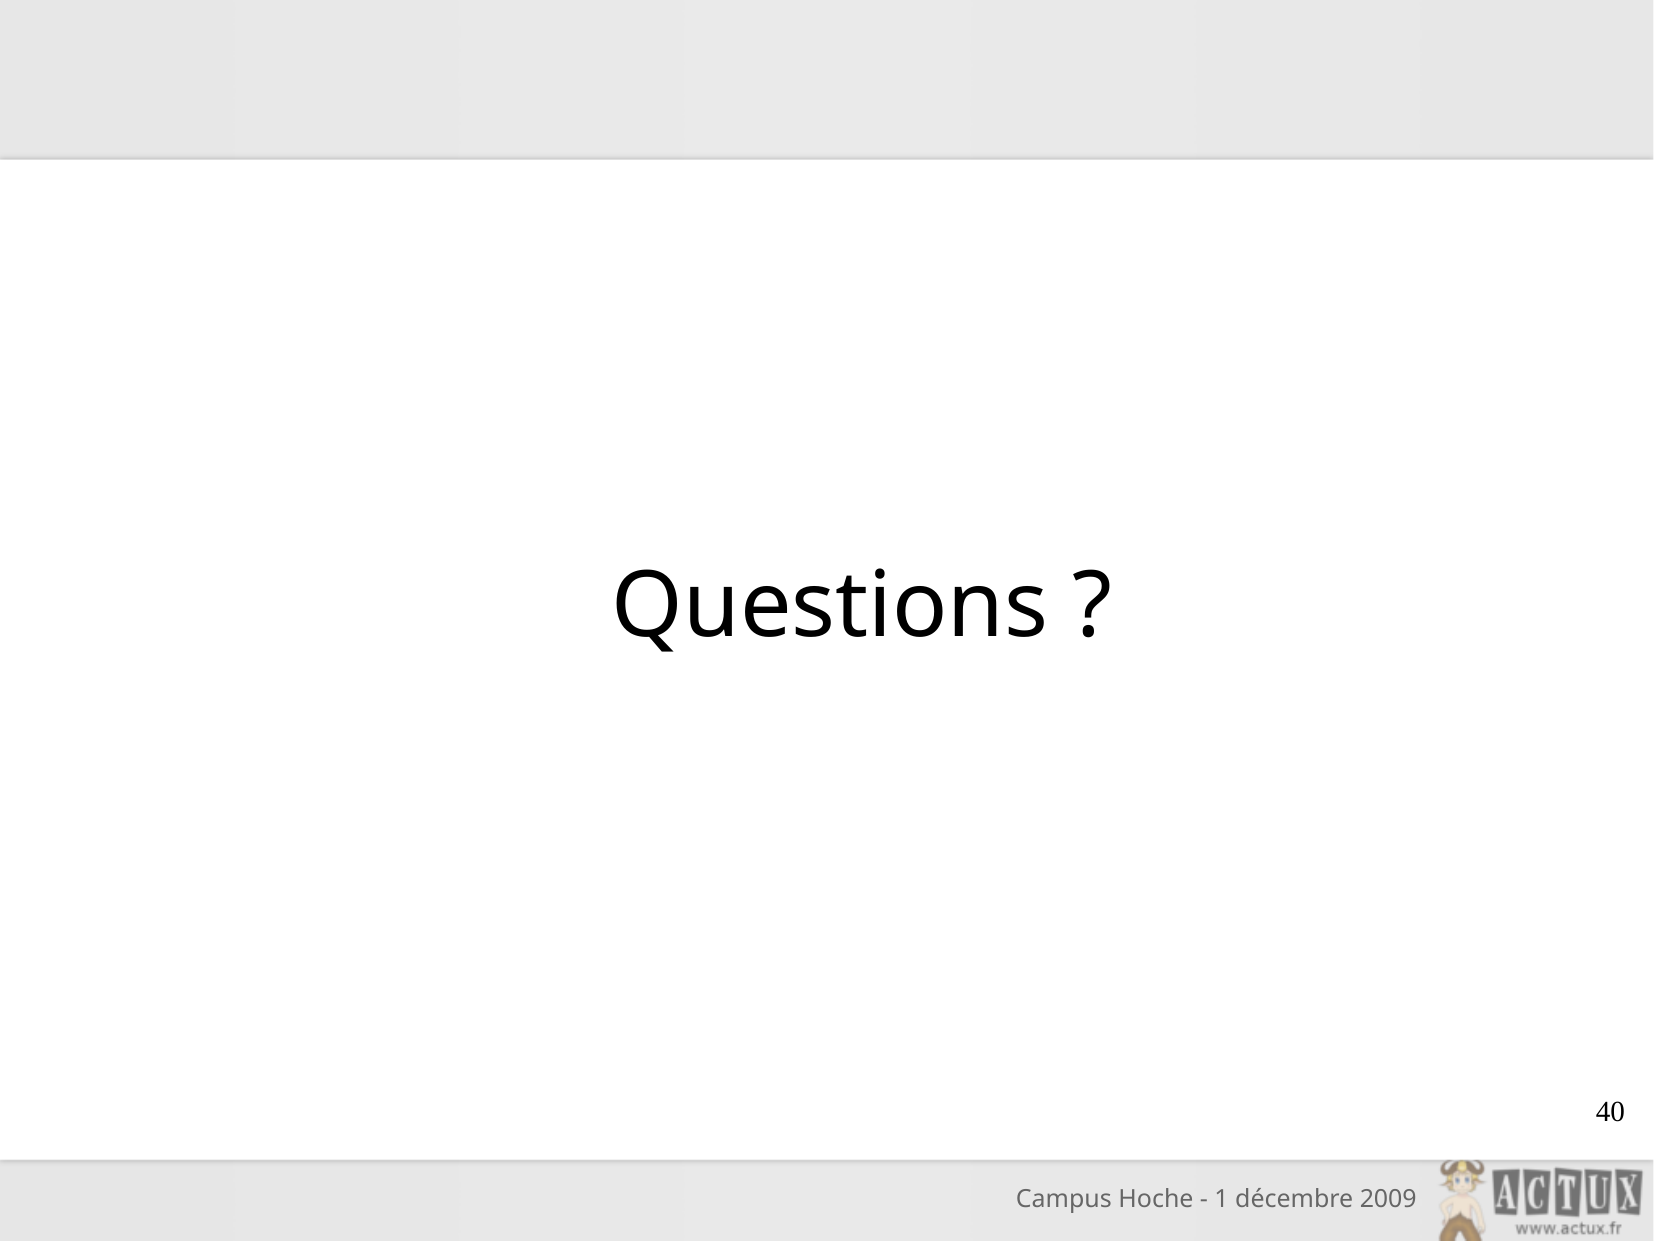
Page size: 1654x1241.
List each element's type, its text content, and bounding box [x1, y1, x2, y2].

picture [0, 0, 1654, 1241]
title [82, 0, 1571, 177]
list Questions ? [82, 177, 1571, 981]
